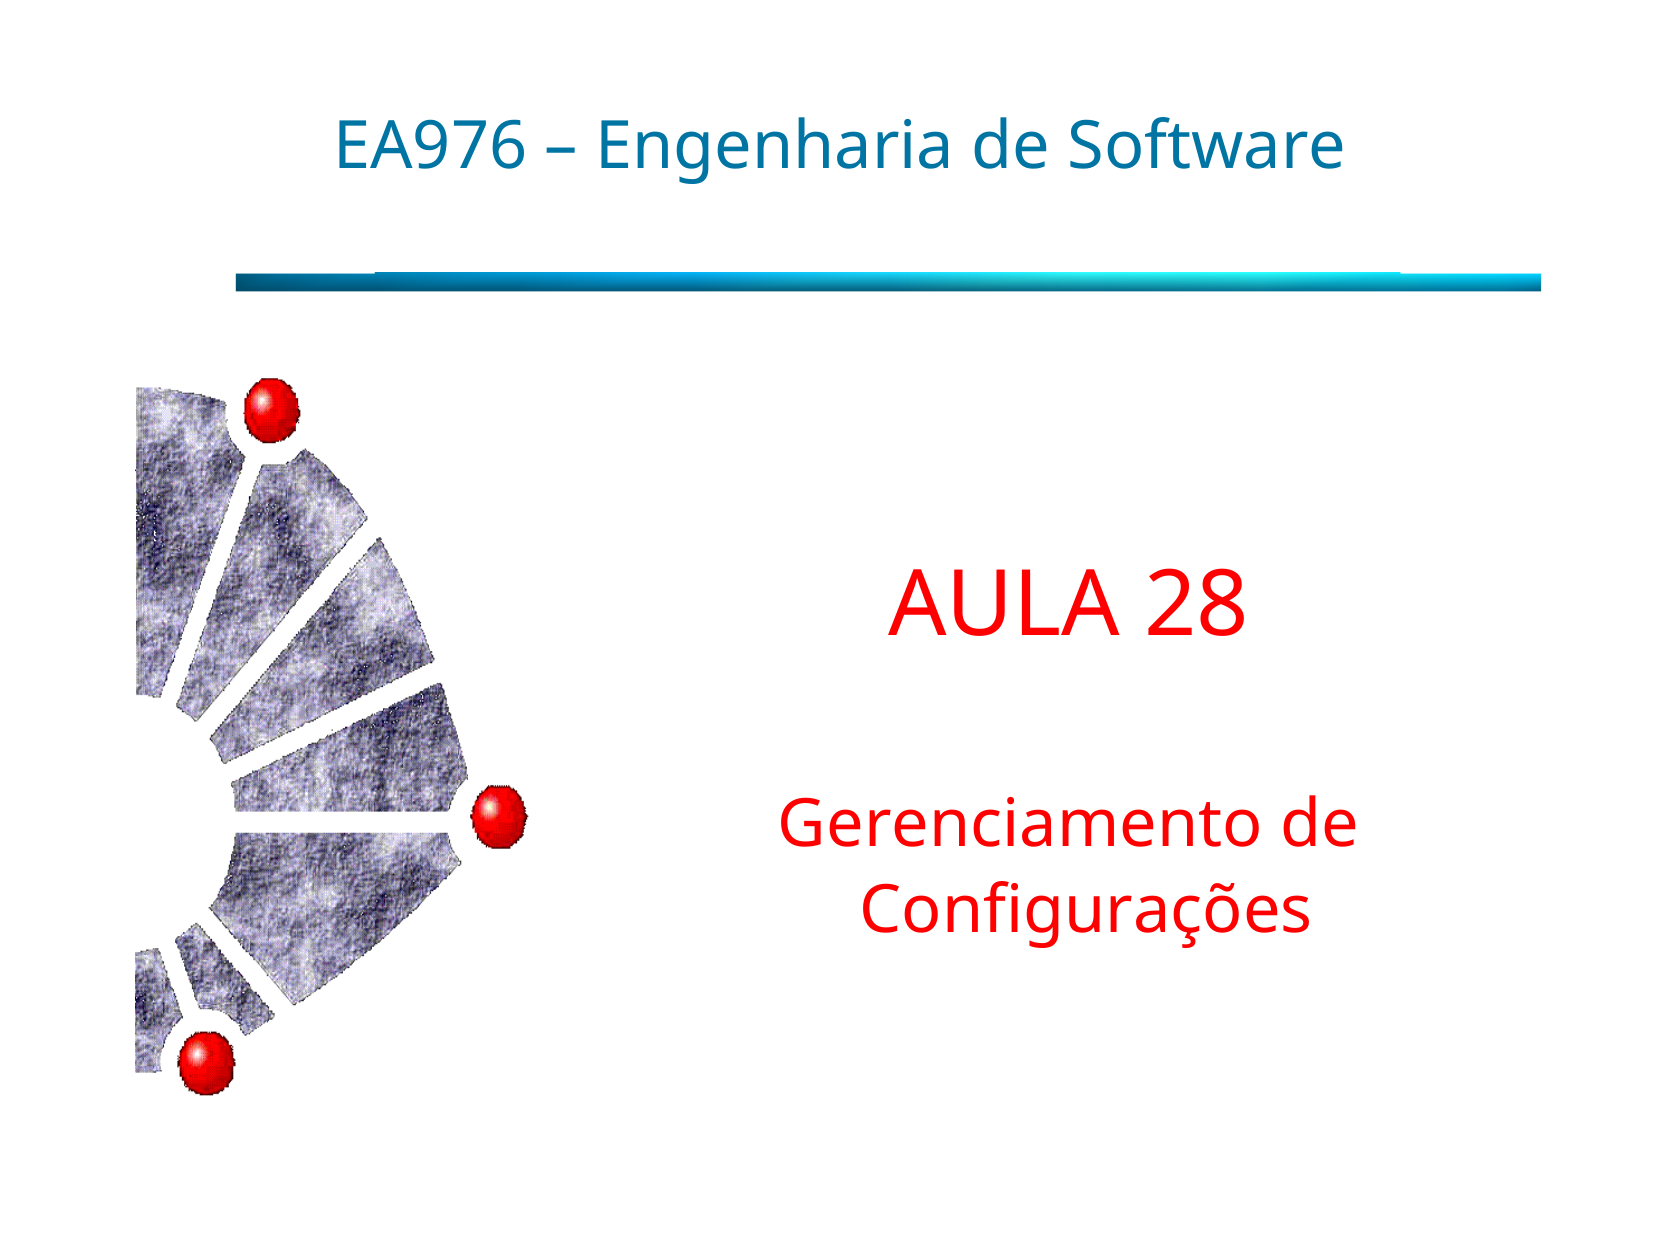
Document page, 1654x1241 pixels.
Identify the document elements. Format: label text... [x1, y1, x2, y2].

chart [135, 324, 562, 1112]
picture [125, 272, 1654, 295]
title EA976 – Engenharia de Software [61, 35, 1620, 250]
subtitle AULA 28 Gerenciamento de Configurações [561, 308, 1541, 1182]
